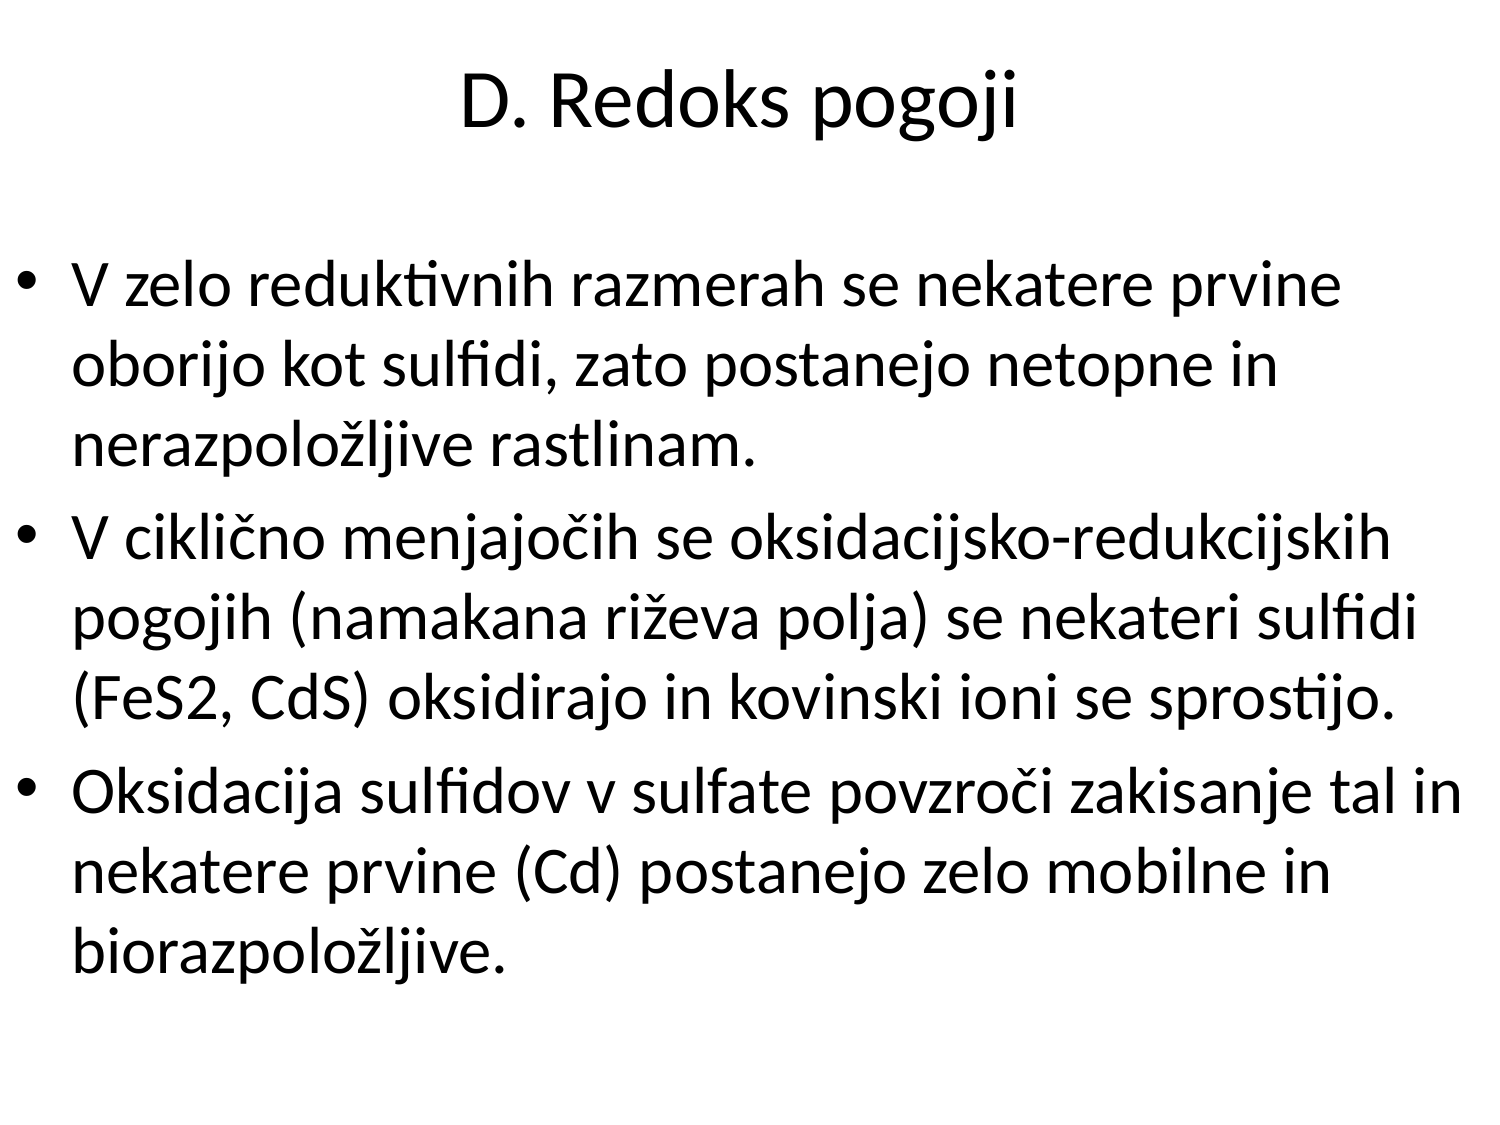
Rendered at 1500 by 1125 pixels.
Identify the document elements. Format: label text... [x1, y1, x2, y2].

title D. Redoks pogoji [64, 0, 1415, 188]
list V zelo reduktivnih razmerah se nekatere prvine oborijo kot sulfidi, zato postanejo netopne in nerazpoložljive rastlinam. V ciklično menjajočih se oksidacijsko-redukcijskih pogojih (namakana riževa polja) se nekateri sulfidi (FeS2, CdS) oksidirajo in kovinski ioni se sprostijo. Oksidacija sulfidov v sulfate povzroči zakisanje tal in nekatere prvine (Cd) postanejo zelo mobilne in biorazpoložljive. [0, 231, 1500, 1125]
